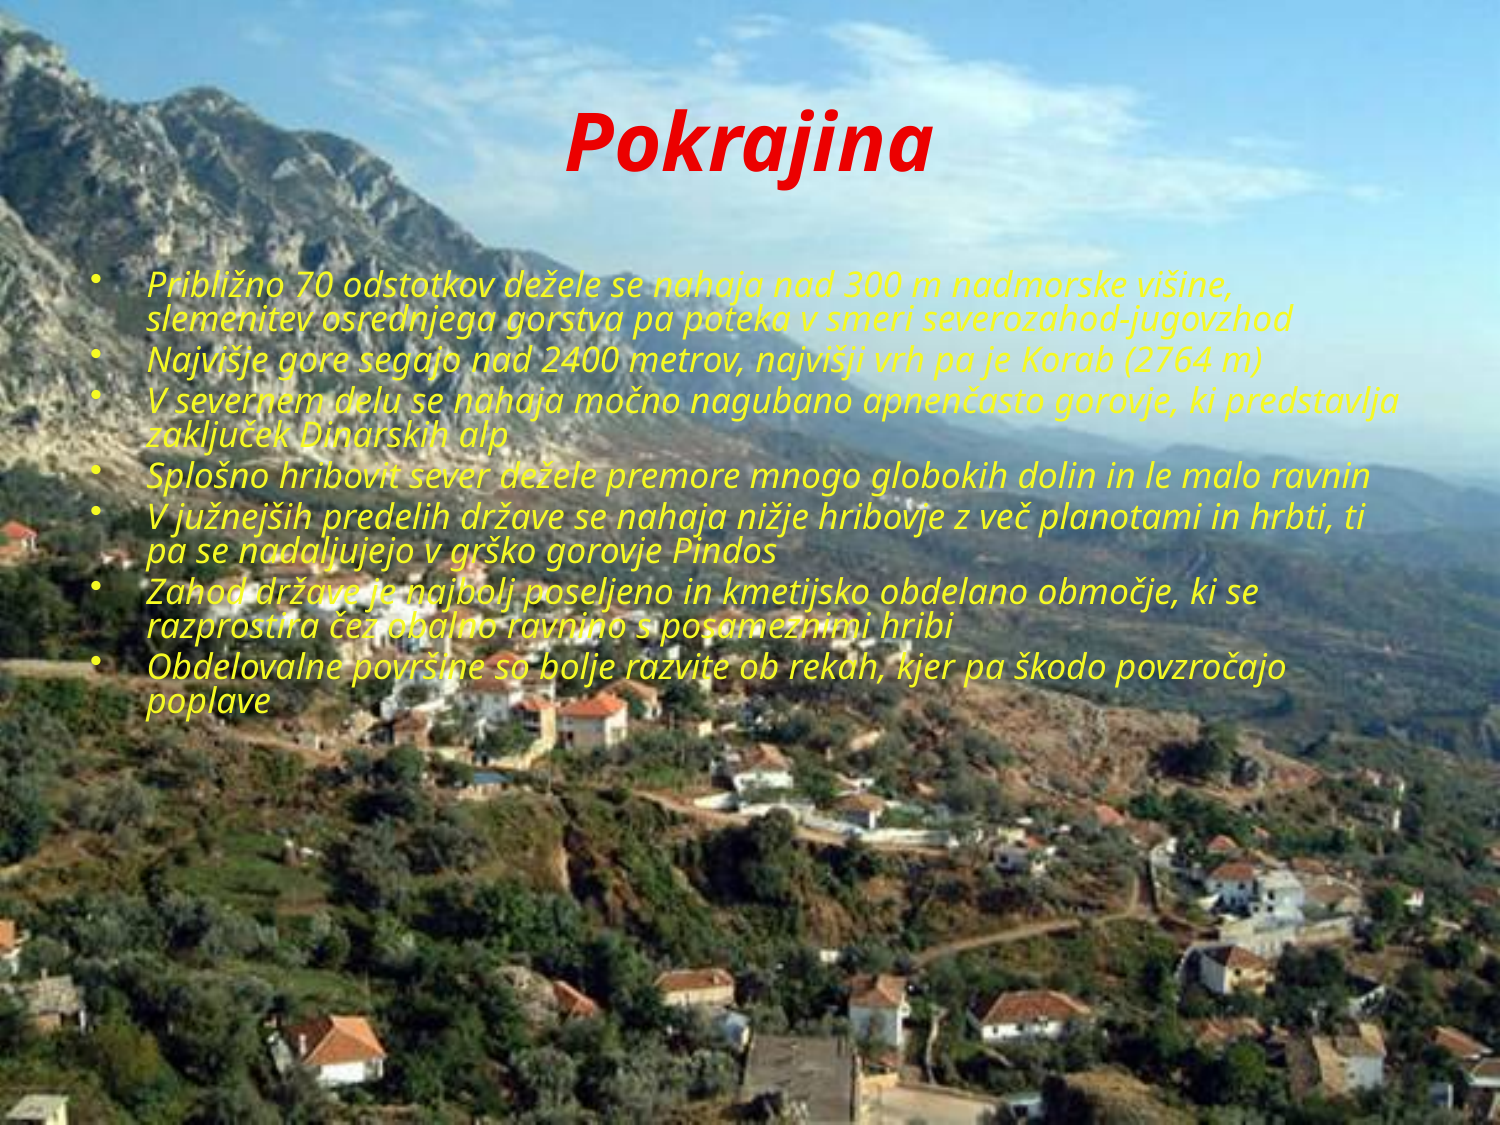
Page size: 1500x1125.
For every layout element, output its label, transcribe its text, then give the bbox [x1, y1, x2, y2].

list Približno 70 odstotkov dežele se nahaja nad 300 m nadmorske višine, slemenitev osrednjega gorstva pa poteka v smeri severozahod-jugovzhod Najvišje gore segajo nad 2400 metrov, najvišji vrh pa je Korab (2764 m) V severnem delu se nahaja močno nagubano apnenčasto gorovje, ki predstavlja zaključek Dinarskih alp Splošno hribovit sever dežele premore mnogo globokih dolin in le malo ravnin V južnejših predelih države se nahaja nižje hribovje z več planotami in hrbti, ti pa se nadaljujejo v grško gorovje Pindos Zahod države je najbolj poseljeno in kmetijsko obdelano območje, ki se razprostira čez obalno ravnino s posameznimi hribi Obdelovalne površine so bolje razvite ob rekah, kjer pa škodo povzročajo poplave [75, 262, 1425, 1005]
picture [0, 0, 1500, 1125]
title Pokrajina [75, 45, 1425, 233]
